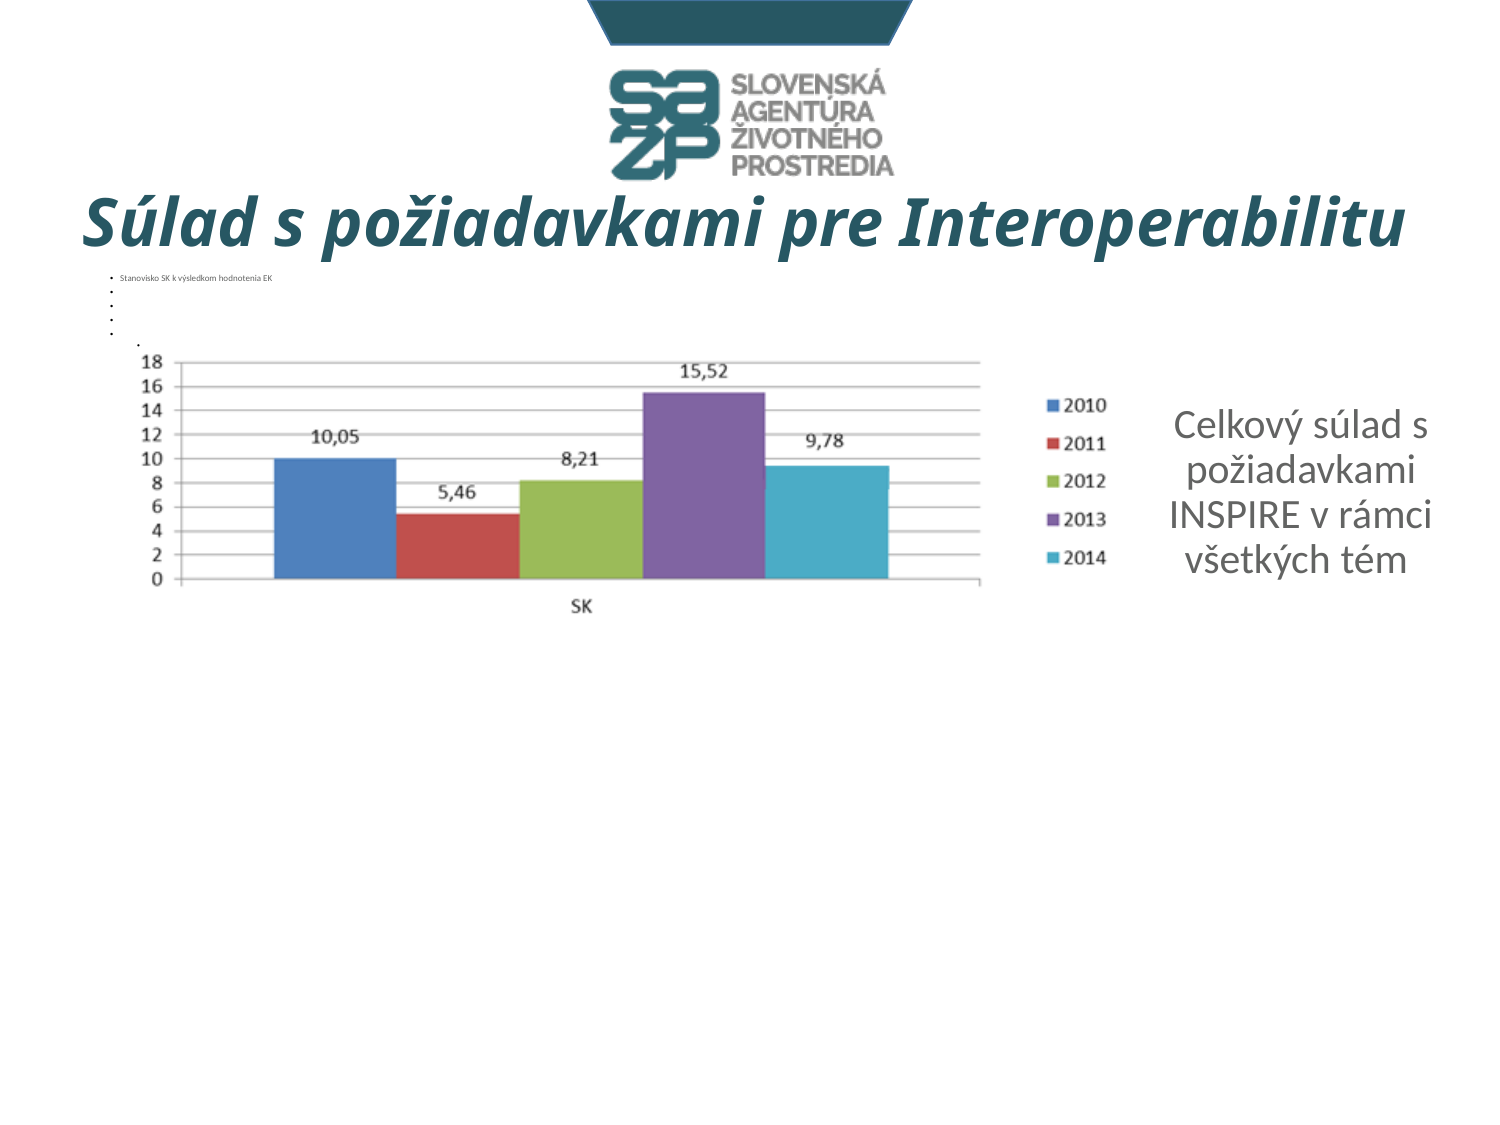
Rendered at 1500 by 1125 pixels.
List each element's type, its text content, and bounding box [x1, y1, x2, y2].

text_box Celkový súlad s požiadavkami INSPIRE v rámci všetkých tém [1128, 394, 1474, 461]
list Stanovisko SK k výsledkom hodnotenia EK Klesajúci trend súladu s INSPIRE požiadavkami je spôsobený: Spresnením aktuálneho stavu hamronizovaných údajov metaúdajmi Nedostatočná prioritizácia legislatívnych povinností Obmedzené ľudské a finančné kapacity Nedostatočné testovacie nástroje a usmernenia pre validáciu súladu s legislatívnymi požiadavkami a technickými usmerneniami [95, 266, 1422, 415]
text_box [588, 0, 912, 44]
picture [588, 44, 922, 181]
title Súlad s požiadavkami pre Interoperabilitu [67, 181, 1500, 264]
picture [140, 325, 1123, 629]
